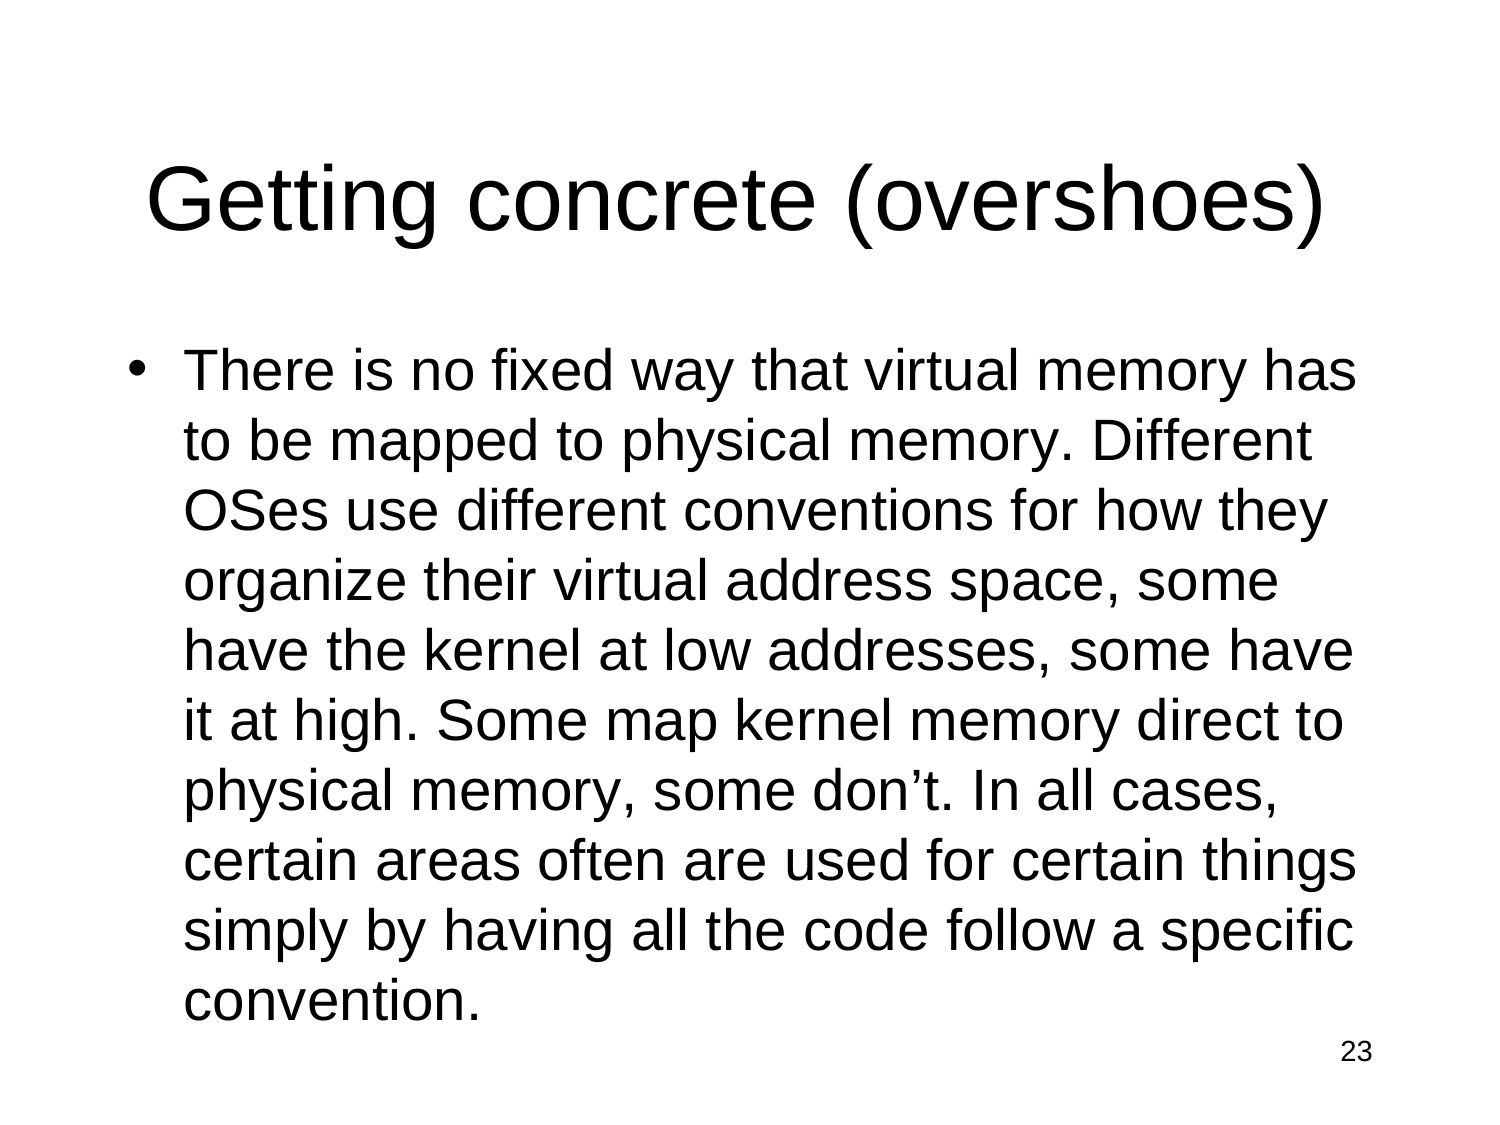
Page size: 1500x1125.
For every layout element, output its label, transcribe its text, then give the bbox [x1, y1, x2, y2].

text_box <number> [1074, 1025, 1388, 1101]
title Getting concrete (overshoes) [112, 99, 1388, 288]
list There is no fixed way that virtual memory has to be mapped to physical memory. Different OSes use different conventions for how they organize their virtual address space, some have the kernel at low addresses, some have it at high. Some map kernel memory direct to physical memory, some don’t. In all cases, certain areas often are used for certain things simply by having all the code follow a specific convention. [112, 324, 1388, 1040]
